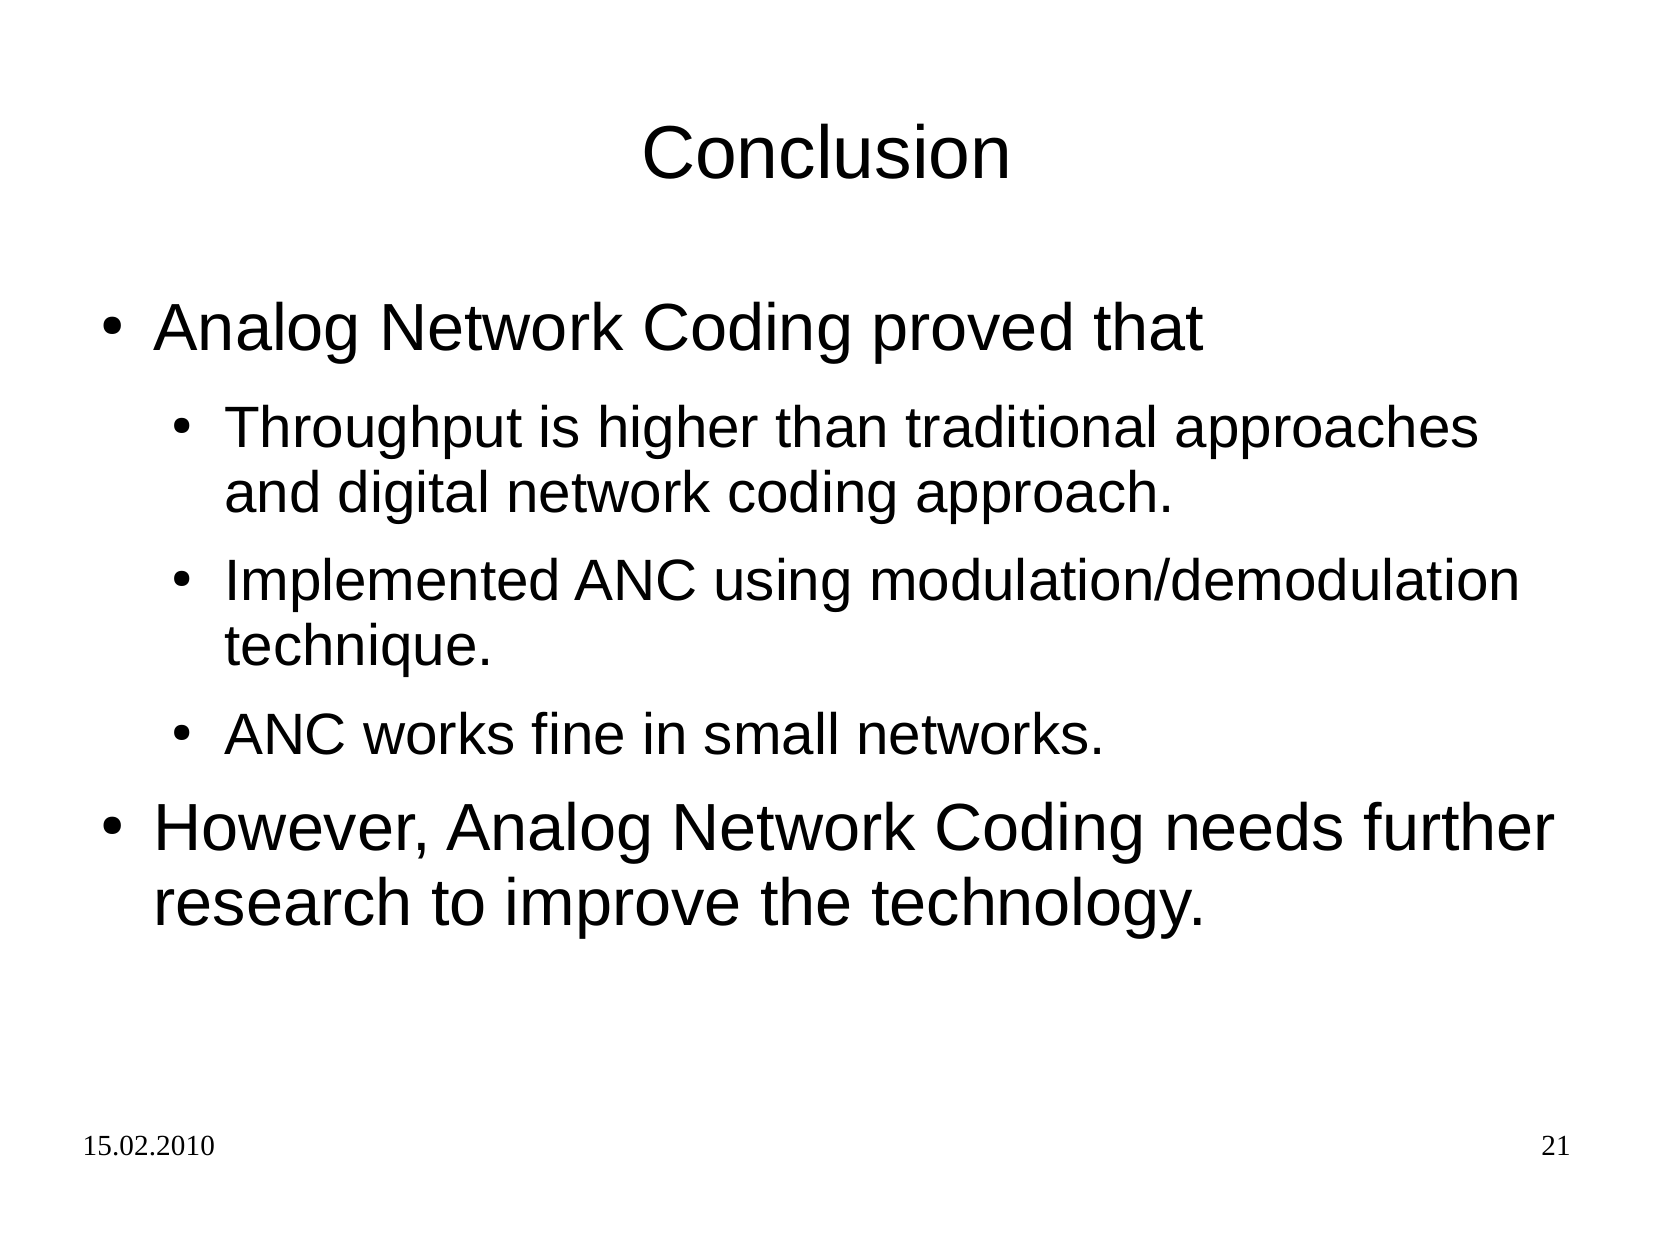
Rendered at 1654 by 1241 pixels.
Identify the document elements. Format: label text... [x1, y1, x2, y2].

title Conclusion [82, 56, 1571, 250]
list Analog Network Coding proved that Throughput is higher than traditional approaches and digital network coding approach. Implemented ANC using modulation/demodulation technique. ANC works fine in small networks. However, Analog Network Coding needs further research to improve the technology. [82, 290, 1571, 1109]
